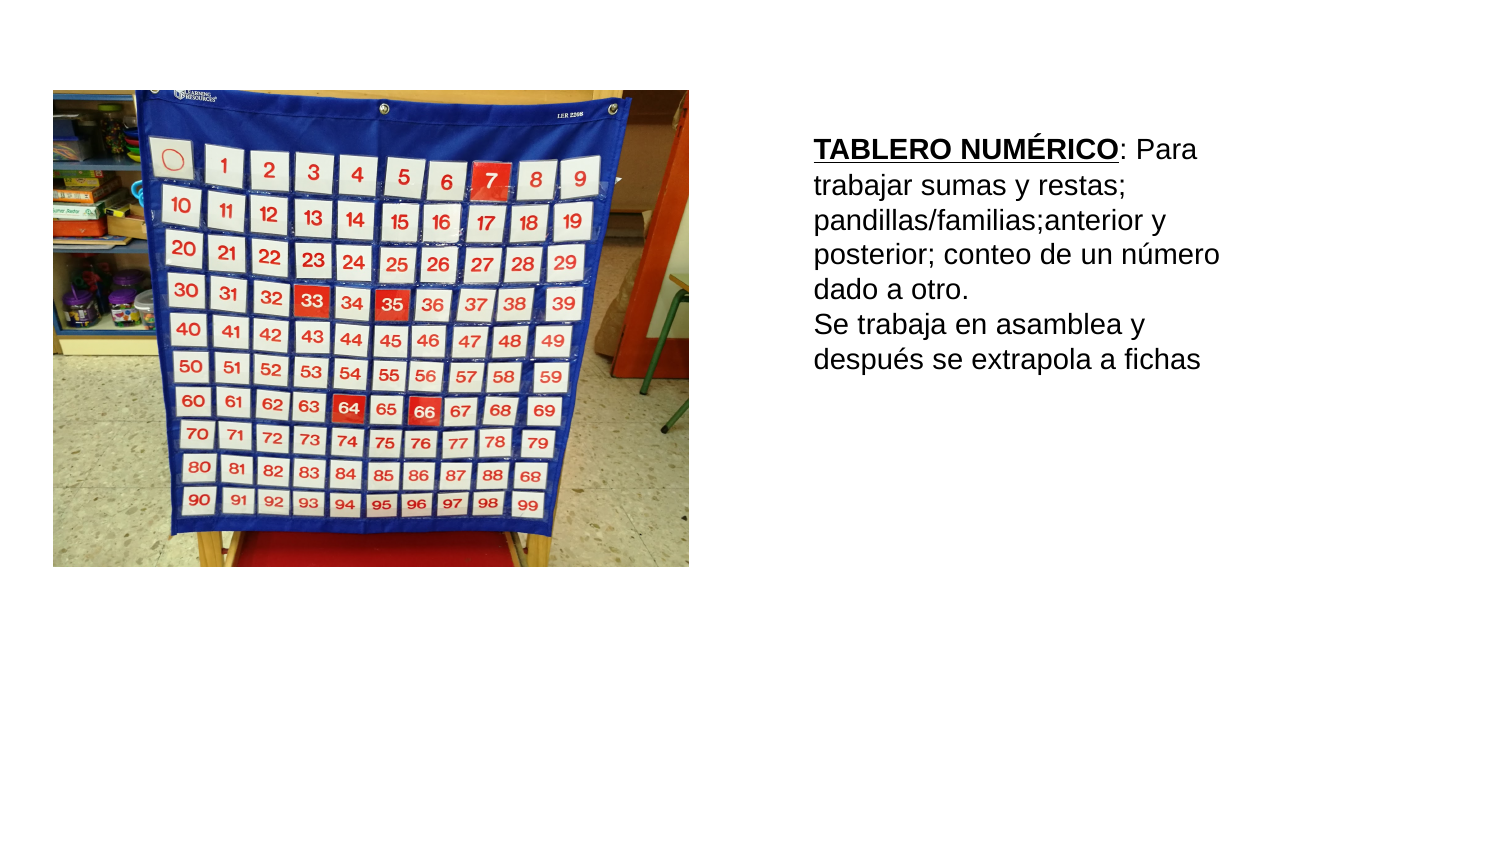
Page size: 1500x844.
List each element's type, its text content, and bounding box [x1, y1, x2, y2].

text_box TABLERO NUMÉRICO: Para trabajar sumas y restas; pandillas/familias;anterior y posterior; conteo de un número dado a otro. Se trabaja en asamblea y después se extrapola a fichas [798, 115, 1279, 255]
picture [53, 90, 689, 567]
